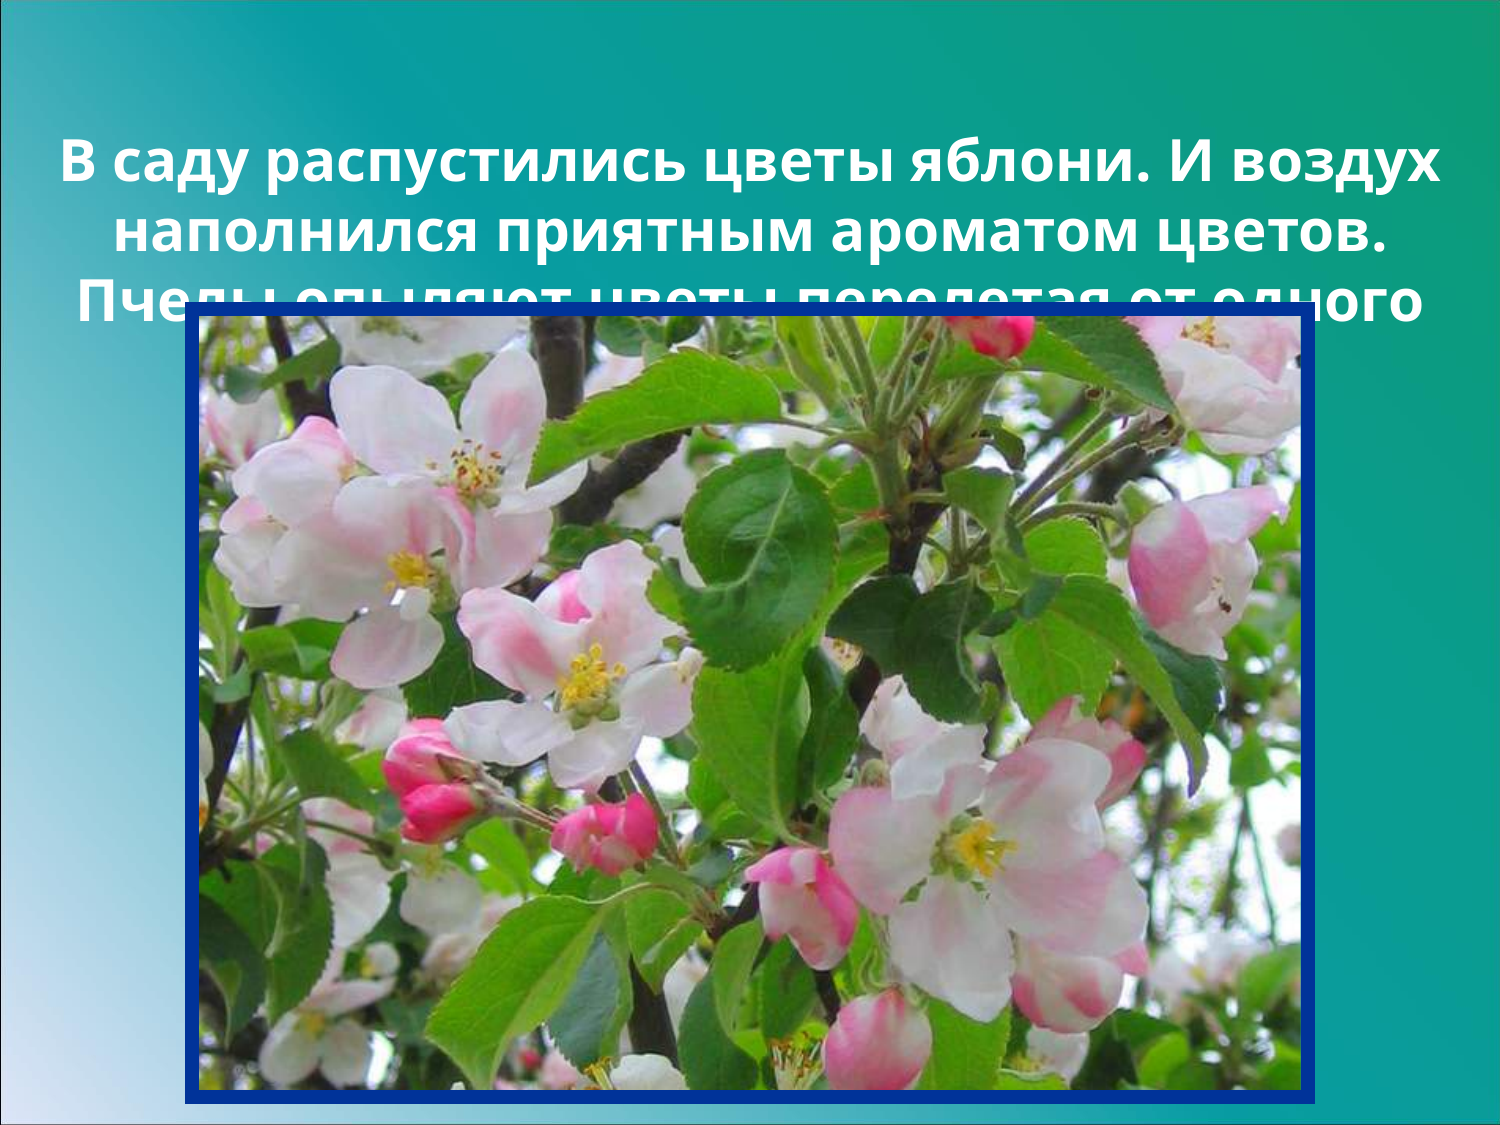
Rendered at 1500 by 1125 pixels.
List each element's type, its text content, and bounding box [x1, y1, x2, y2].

picture [199, 316, 1301, 1090]
title В саду распустились цветы яблони. И воздух наполнился приятным ароматом цветов. Пчелы опыляют цветы перелетая от одного цветка к другому. [35, 115, 1465, 304]
